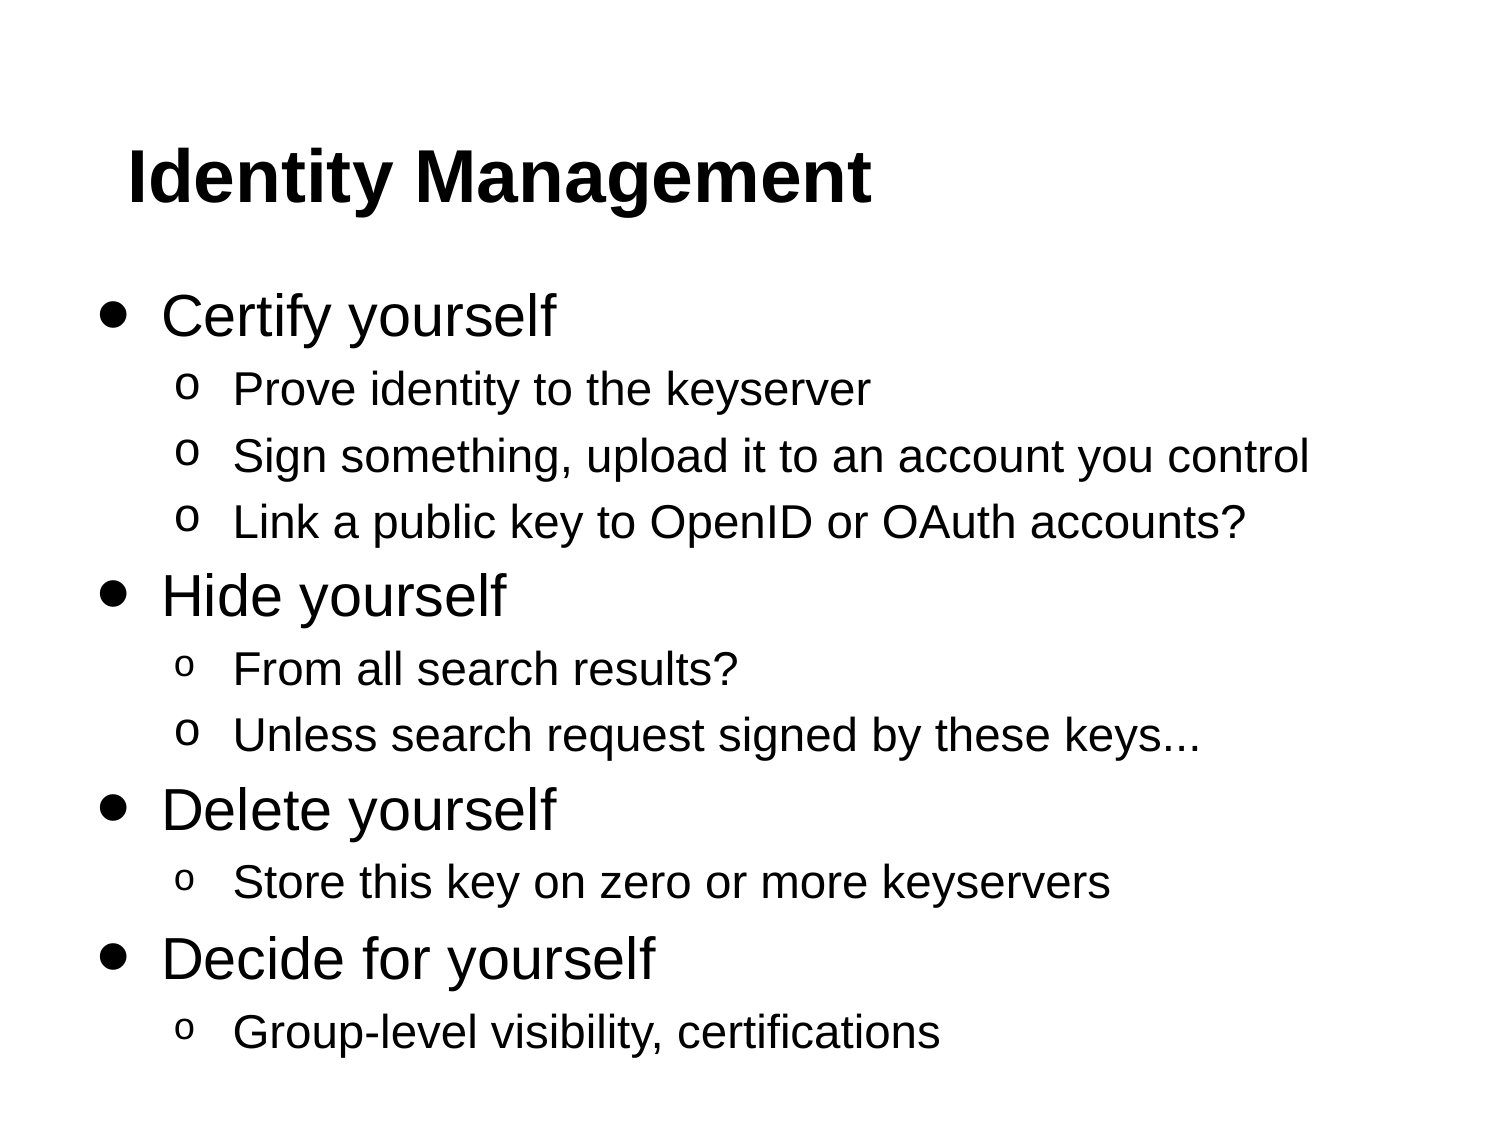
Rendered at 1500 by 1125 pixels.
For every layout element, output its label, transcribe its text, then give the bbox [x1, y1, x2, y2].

list Certify yourself Prove identity to the keyserver Sign something, upload it to an account you control Link a public key to OpenID or OAuth accounts? Hide yourself From all search results? Unless search request signed by these keys... Delete yourself Store this key on zero or more keyservers Decide for yourself Group-level visibility, certifications [75, 262, 1425, 1078]
title Identity Management [75, 45, 1425, 233]
